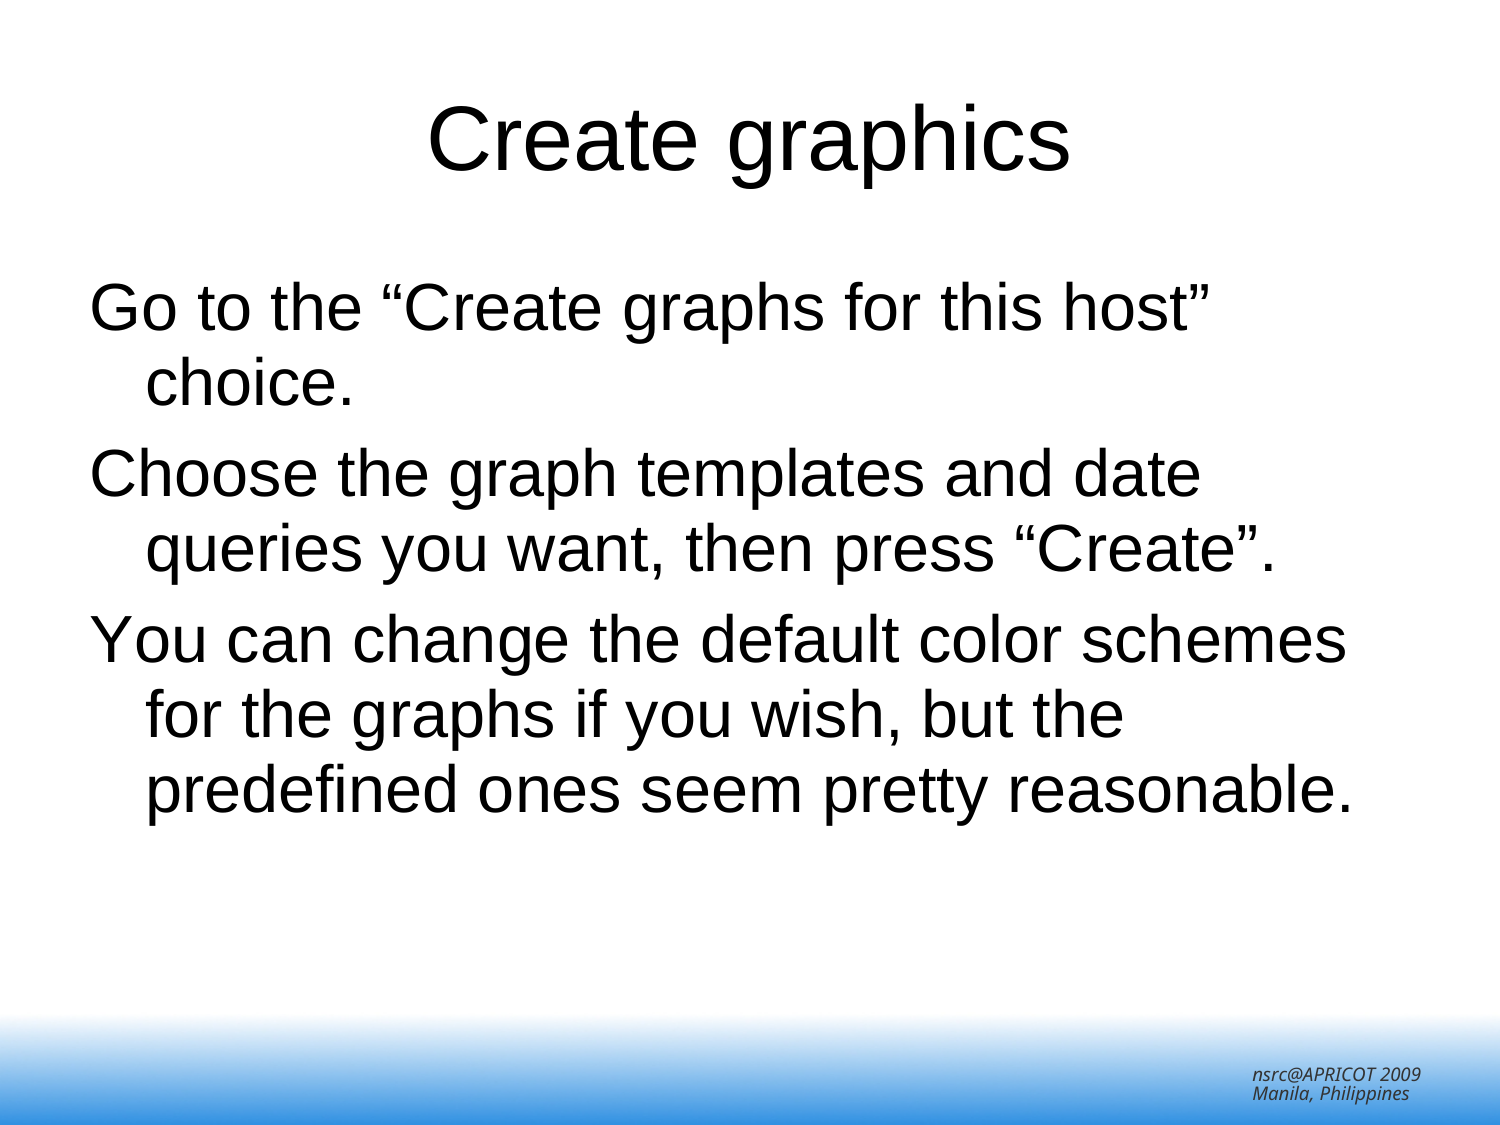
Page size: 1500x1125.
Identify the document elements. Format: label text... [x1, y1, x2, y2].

title Create graphics [75, 45, 1426, 233]
picture [0, 1012, 1500, 1125]
list Go to the “Create graphs for this host” choice. Choose the graph templates and date queries you want, then press “Create”. You can change the default color schemes for the graphs if you wish, but the predefined ones seem pretty reasonable. [75, 262, 1426, 1013]
